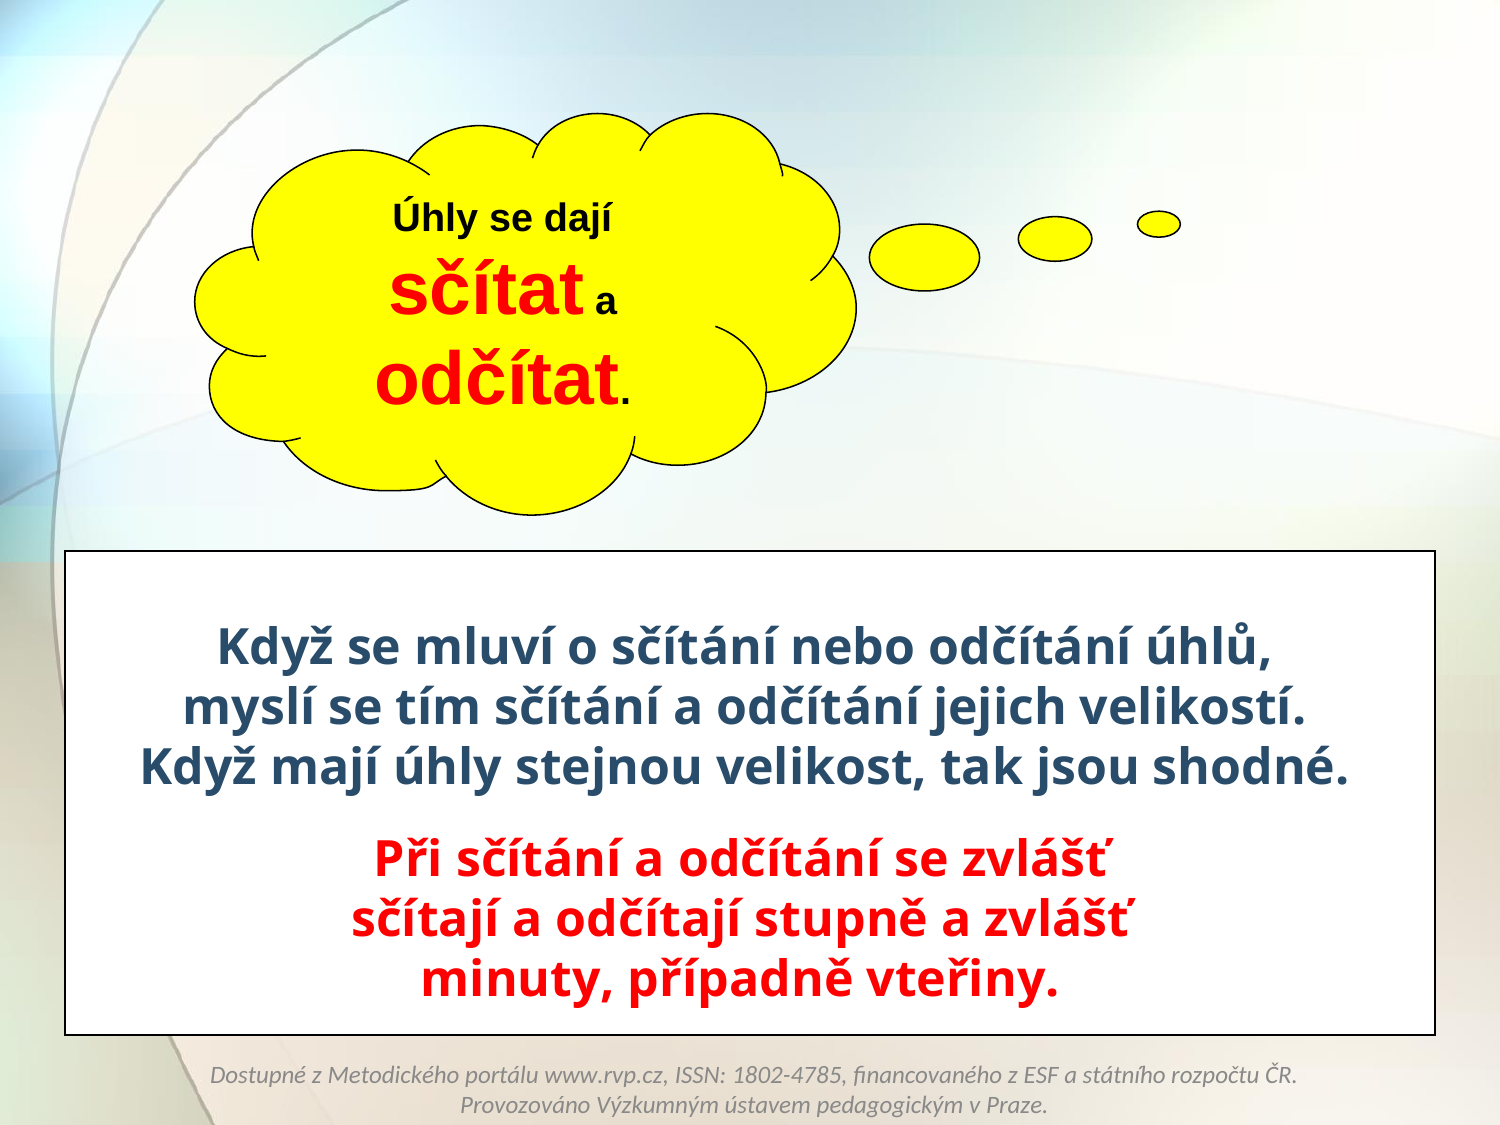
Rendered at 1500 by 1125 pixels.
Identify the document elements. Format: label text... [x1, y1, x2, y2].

text_box Při sčítání a odčítání se zvlášť sčítají a odčítají stupně a zvlášť minuty, případně vteřiny. [291, 869, 1190, 965]
text_box Úhly se dají sčítat a odčítat. [869, 224, 980, 291]
picture [0, 0, 1500, 1125]
text_box Když se mluví o sčítání nebo odčítání úhlů, myslí se tím sčítání a odčítání jejich velikostí. Když mají úhly stejnou velikost, tak jsou shodné. [119, 657, 1384, 752]
text_box [64, 550, 1436, 1035]
text_box Úhly se dají sčítat a odčítat. [1137, 211, 1181, 238]
text_box Úhly se dají sčítat a odčítat. [1018, 216, 1092, 262]
text_box Úhly se dají sčítat a odčítat. [194, 113, 857, 516]
